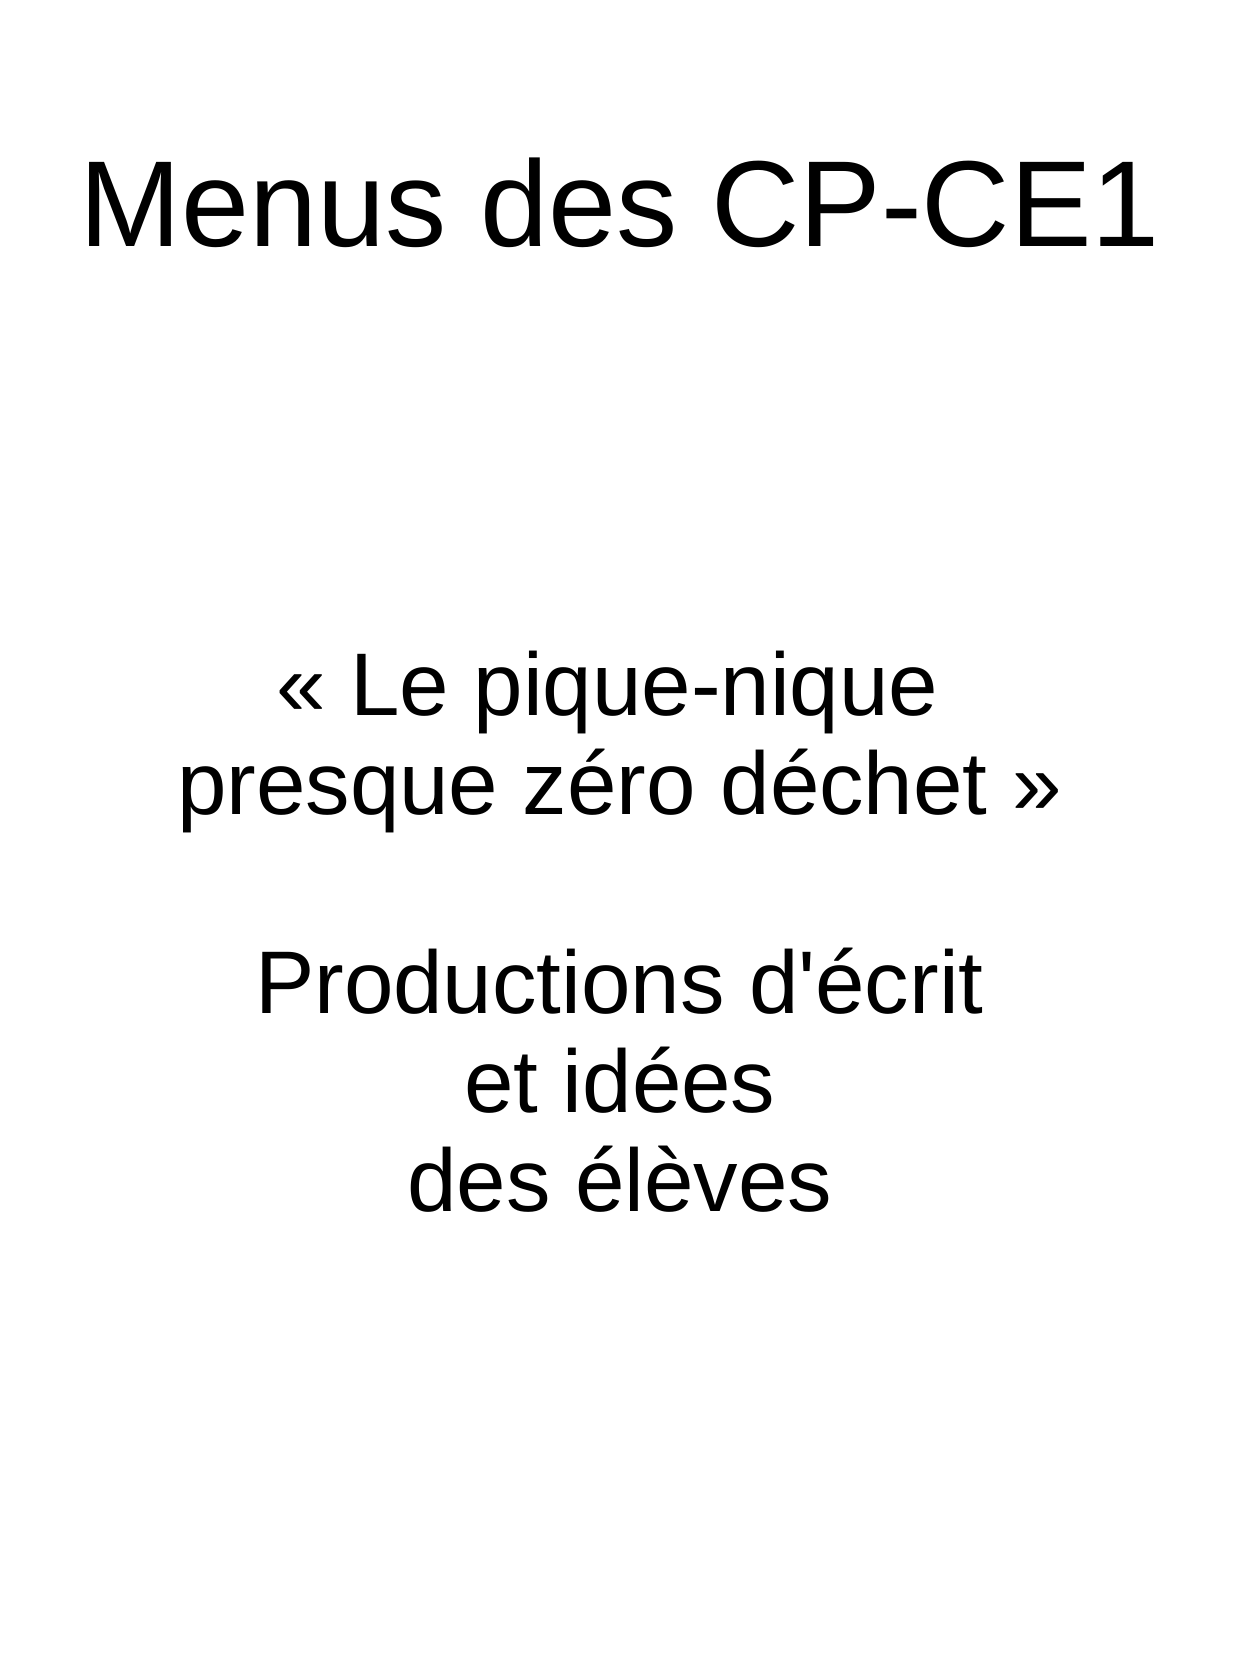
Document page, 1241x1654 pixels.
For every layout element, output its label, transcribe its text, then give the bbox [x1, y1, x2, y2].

subtitle « Le pique-nique presque zéro déchet » Productions d'écrit et idées des élèves [62, 386, 1179, 1479]
title Menus des CP-CE1 [62, 65, 1179, 342]
